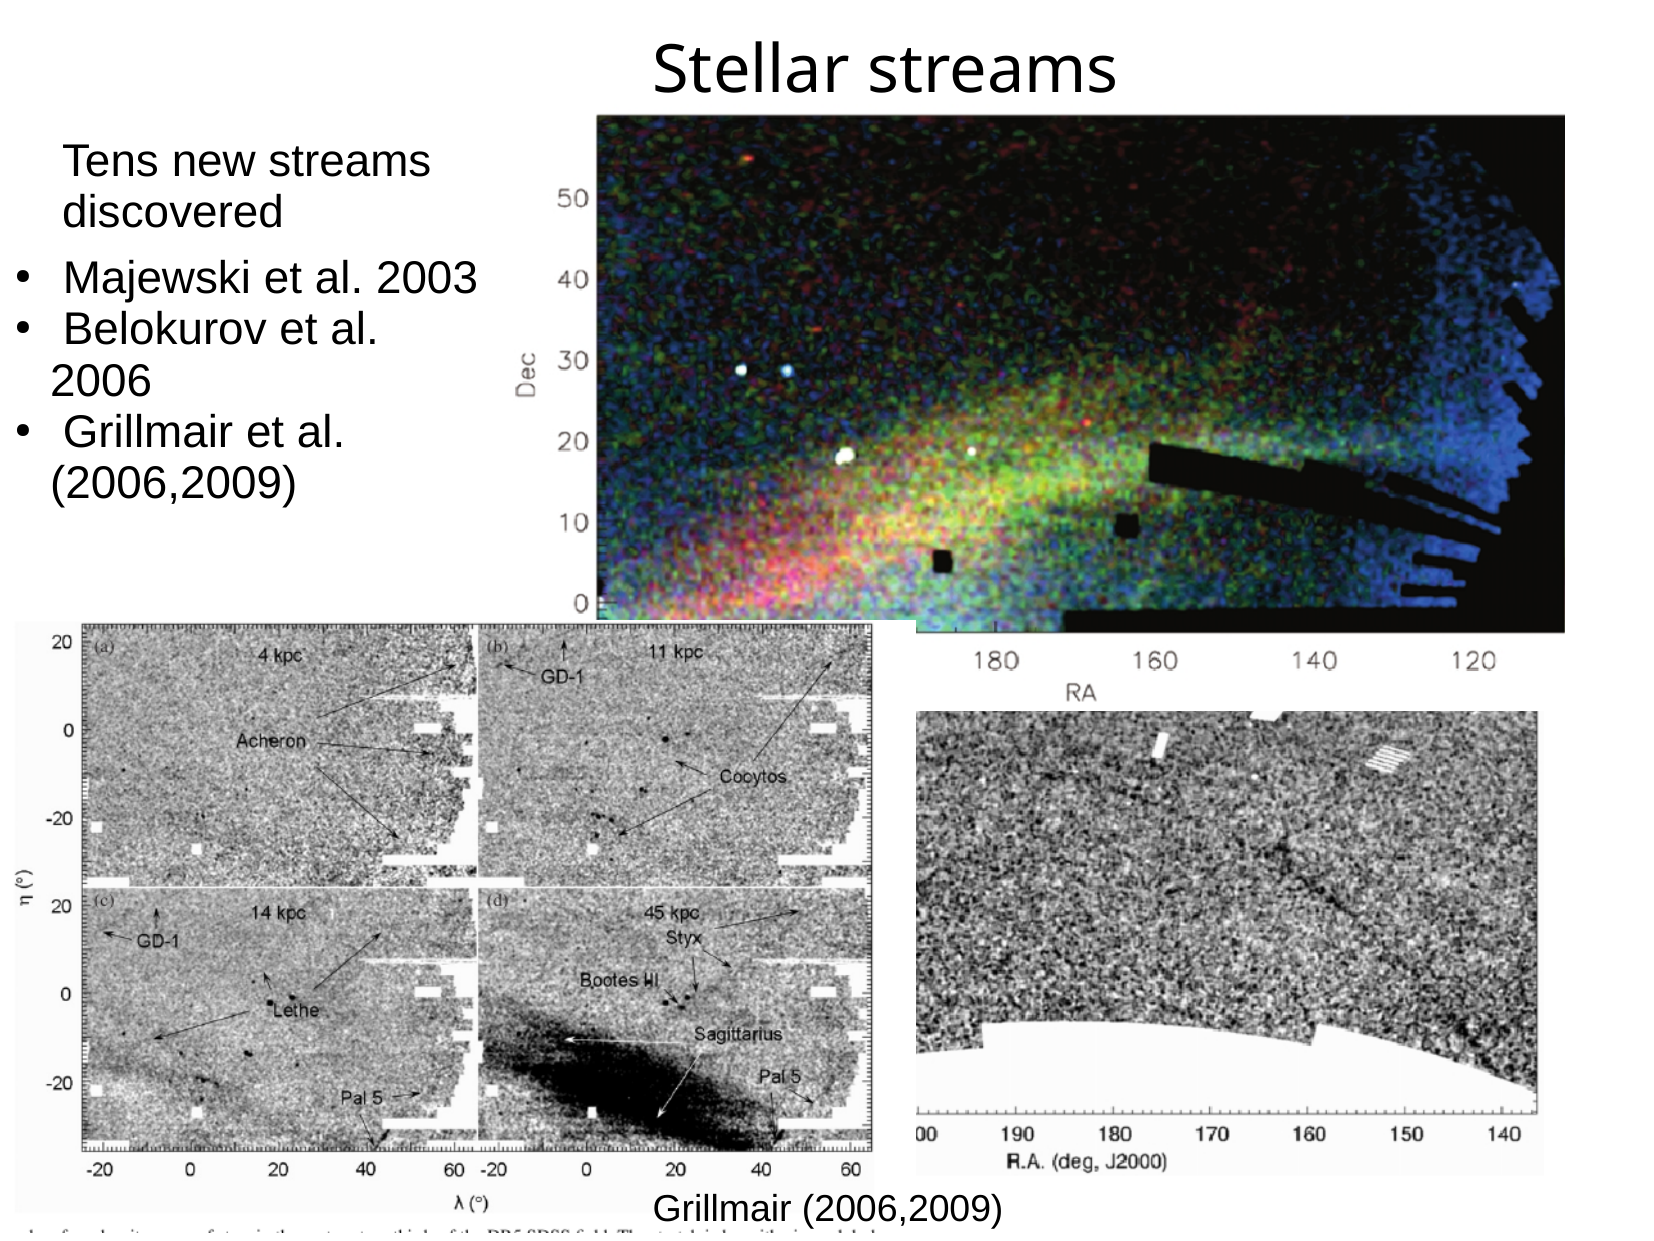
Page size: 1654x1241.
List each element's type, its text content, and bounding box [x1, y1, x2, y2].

text_box Tens new streams discovered [47, 127, 497, 245]
picture [6, 88, 1576, 1233]
text_box Majewski et al. 2003 Belokurov et al. 2006 Grillmair et al. (2006,2009) [0, 244, 502, 516]
text_box Grillmair (2006,2009) [637, 1179, 1111, 1237]
text_box Stellar streams [295, 13, 1477, 106]
